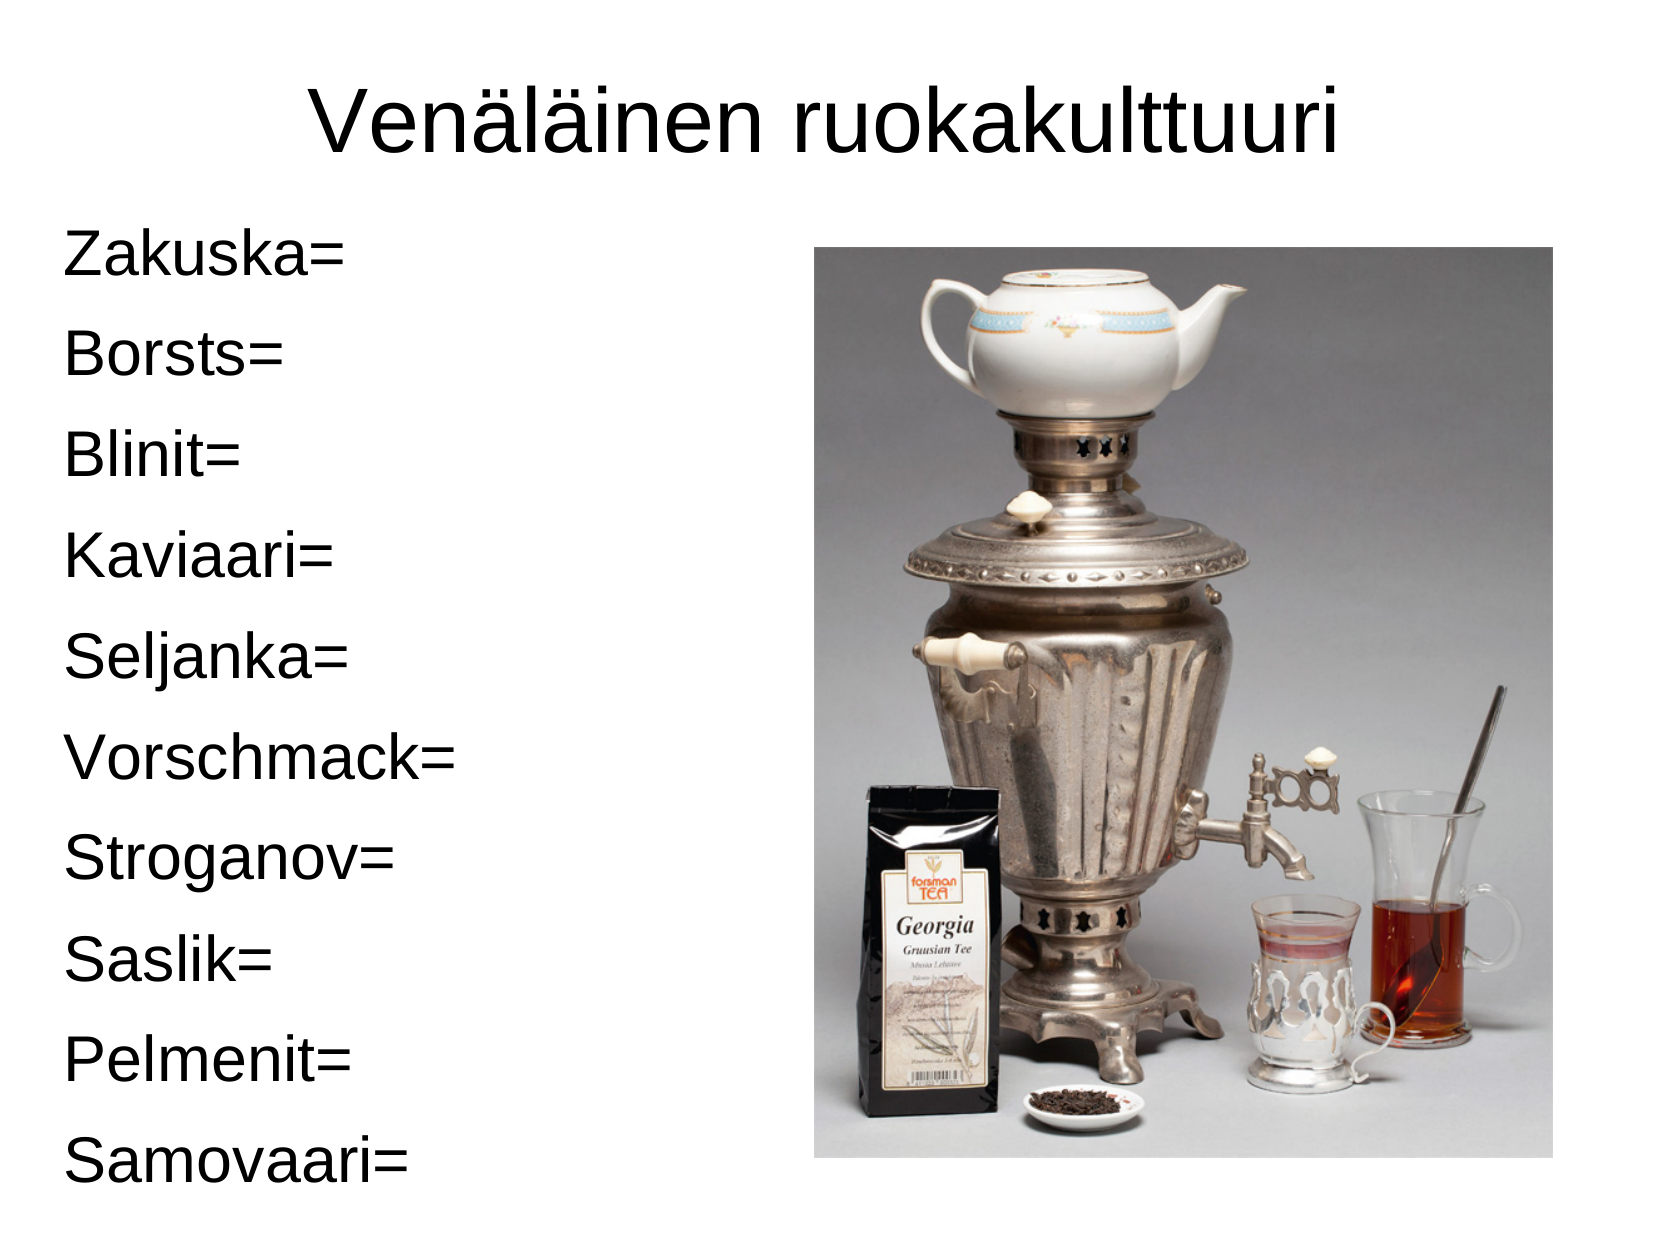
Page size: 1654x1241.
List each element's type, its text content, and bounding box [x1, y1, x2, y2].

picture [814, 247, 1553, 1158]
title Venäläinen ruokakulttuuri [82, 19, 1568, 225]
list Zakuska= Borsts= Blinit= Kaviaari= Seljanka= Vorschmack= Stroganov= Saslik= Pelmenit= Samovaari= [62, 212, 1548, 1199]
